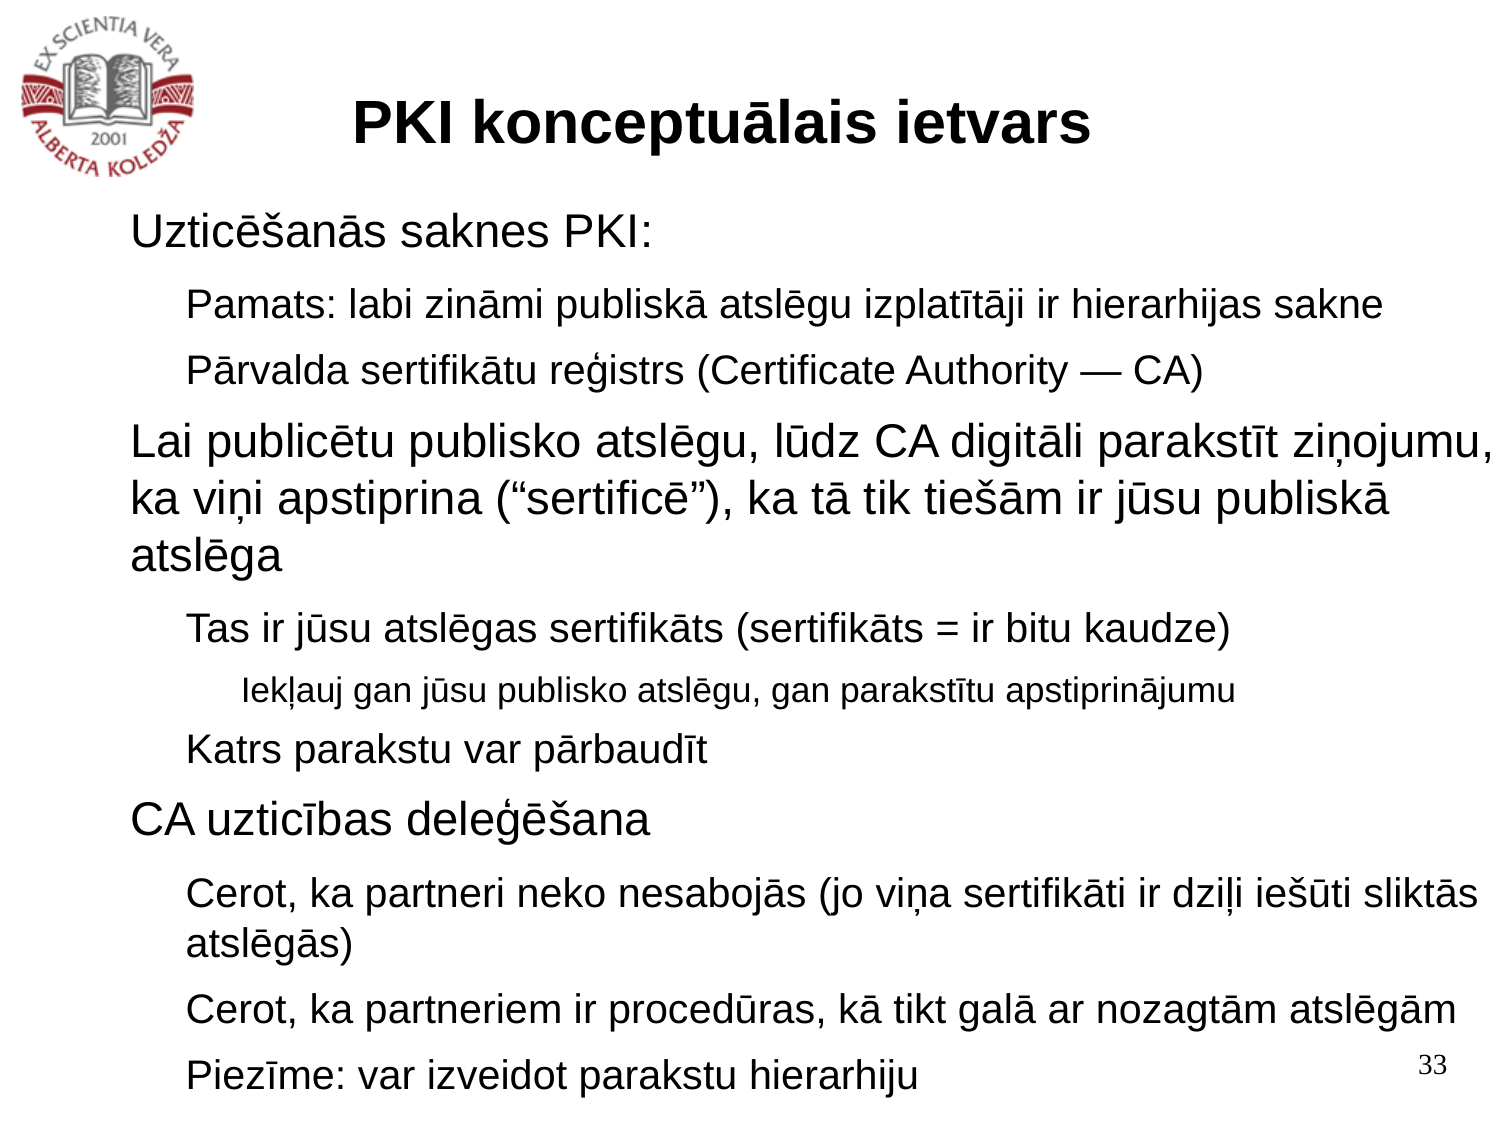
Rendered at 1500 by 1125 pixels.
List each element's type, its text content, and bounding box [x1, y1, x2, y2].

list Uzticēšanās saknes PKI: Pamats: labi zināmi publiskā atslēgu izplatītāji ir hierarhijas sakne Pārvalda sertifikātu reģistrs (Certificate Authority — CA) Lai publicētu publisko atslēgu, lūdz CA digitāli parakstīt ziņojumu, ka viņi apstiprina (“sertificē”), ka tā tik tiešām ir jūsu publiskā atslēga Tas ir jūsu atslēgas sertifikāts (sertifikāts = ir bitu kaudze) Iekļauj gan jūsu publisko atslēgu, gan parakstītu apstiprinājumu Katrs parakstu var pārbaudīt CA uzticības deleģēšana Cerot, ka partneri neko nesabojās (jo viņa sertifikāti ir dziļi iešūti sliktās atslēgās) Cerot, ka partneriem ir procedūras, kā tikt galā ar nozagtām atslēgām Piezīme: var izveidot parakstu hierarhiju [75, 200, 1500, 1101]
title PKI konceptuālais ietvars [50, 62, 1374, 175]
picture [21, 16, 194, 177]
